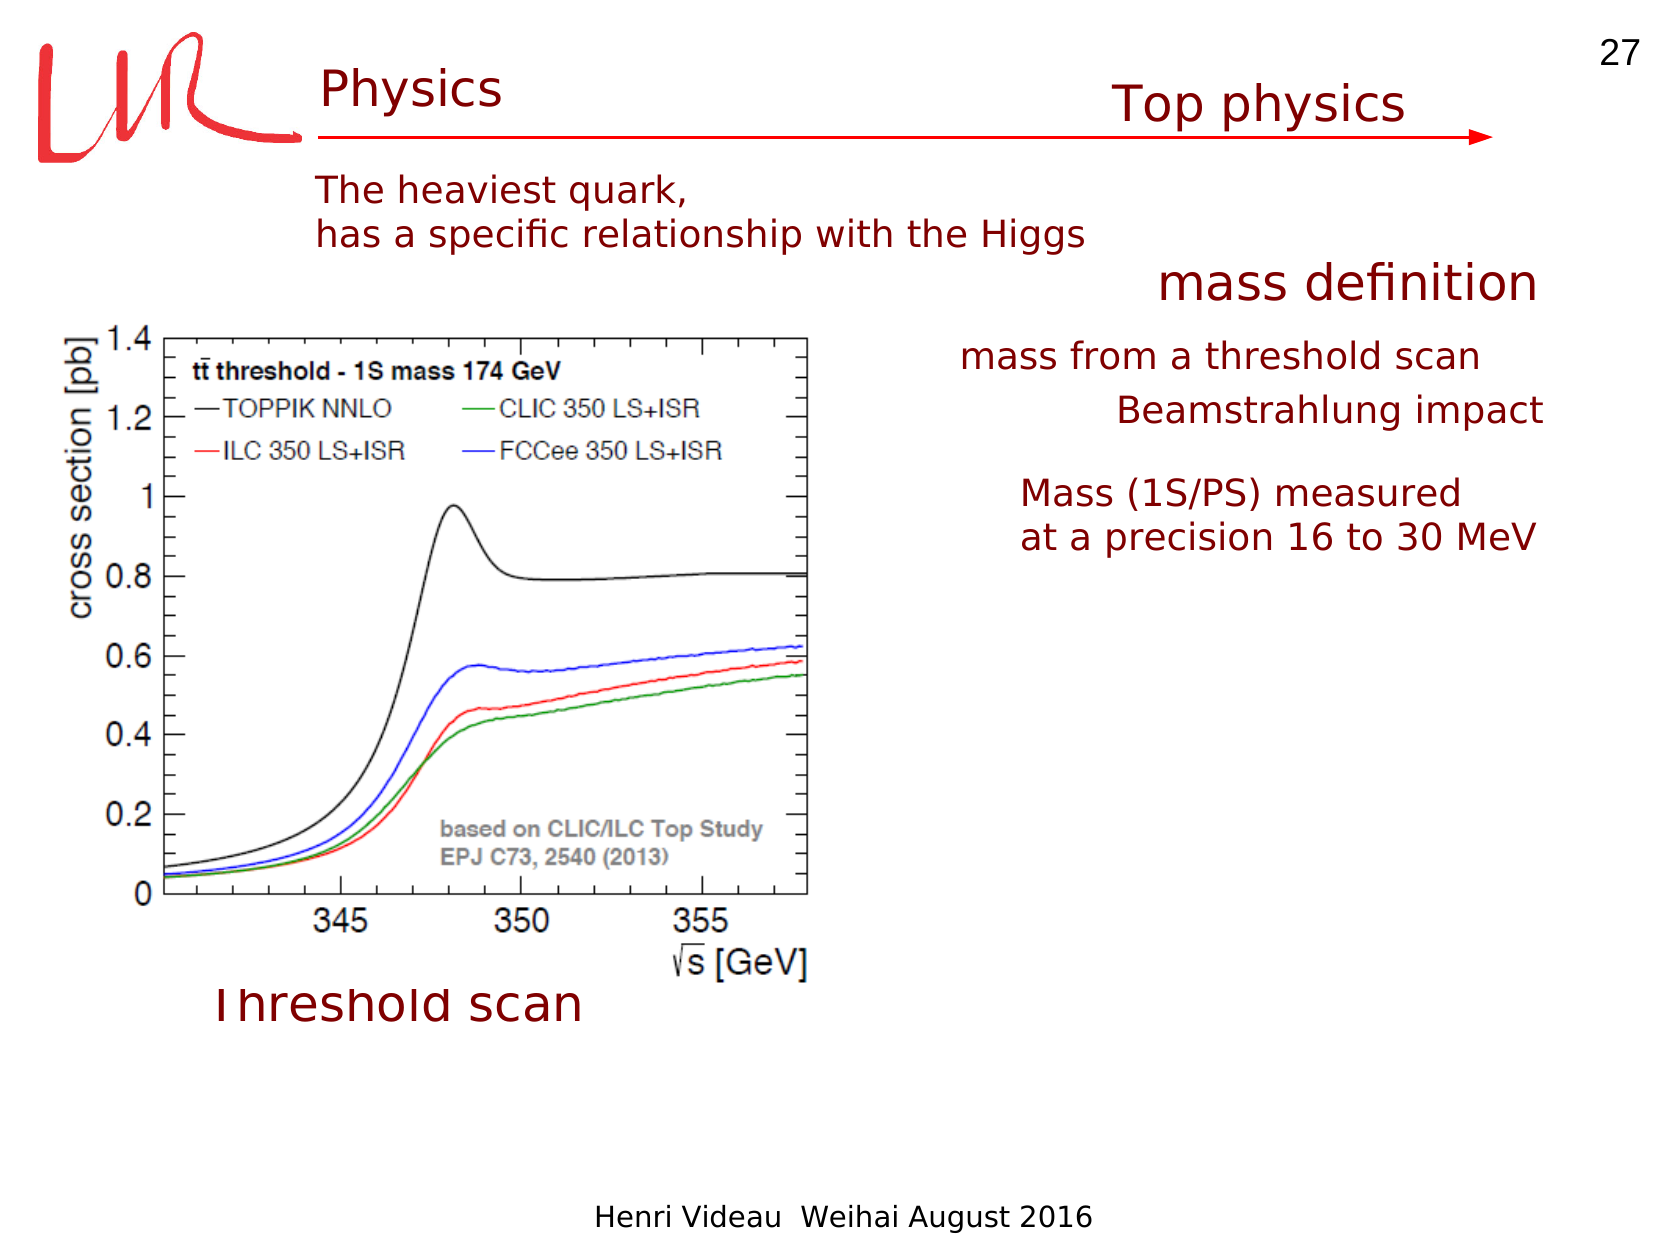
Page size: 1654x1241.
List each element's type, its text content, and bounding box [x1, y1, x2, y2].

text_box Mass (1S/PS) measured at a precision 16 to 30 MeV [1458, 471, 1558, 563]
text_box Beamstrahlung impact [1458, 388, 1583, 437]
text_box Threshold scan [206, 989, 244, 1034]
picture [38, 32, 1458, 1094]
text_box Top physics [1112, 74, 1400, 134]
text_box mass from a threshold scan [1458, 334, 1482, 379]
text_box mass definition [1458, 253, 1541, 313]
